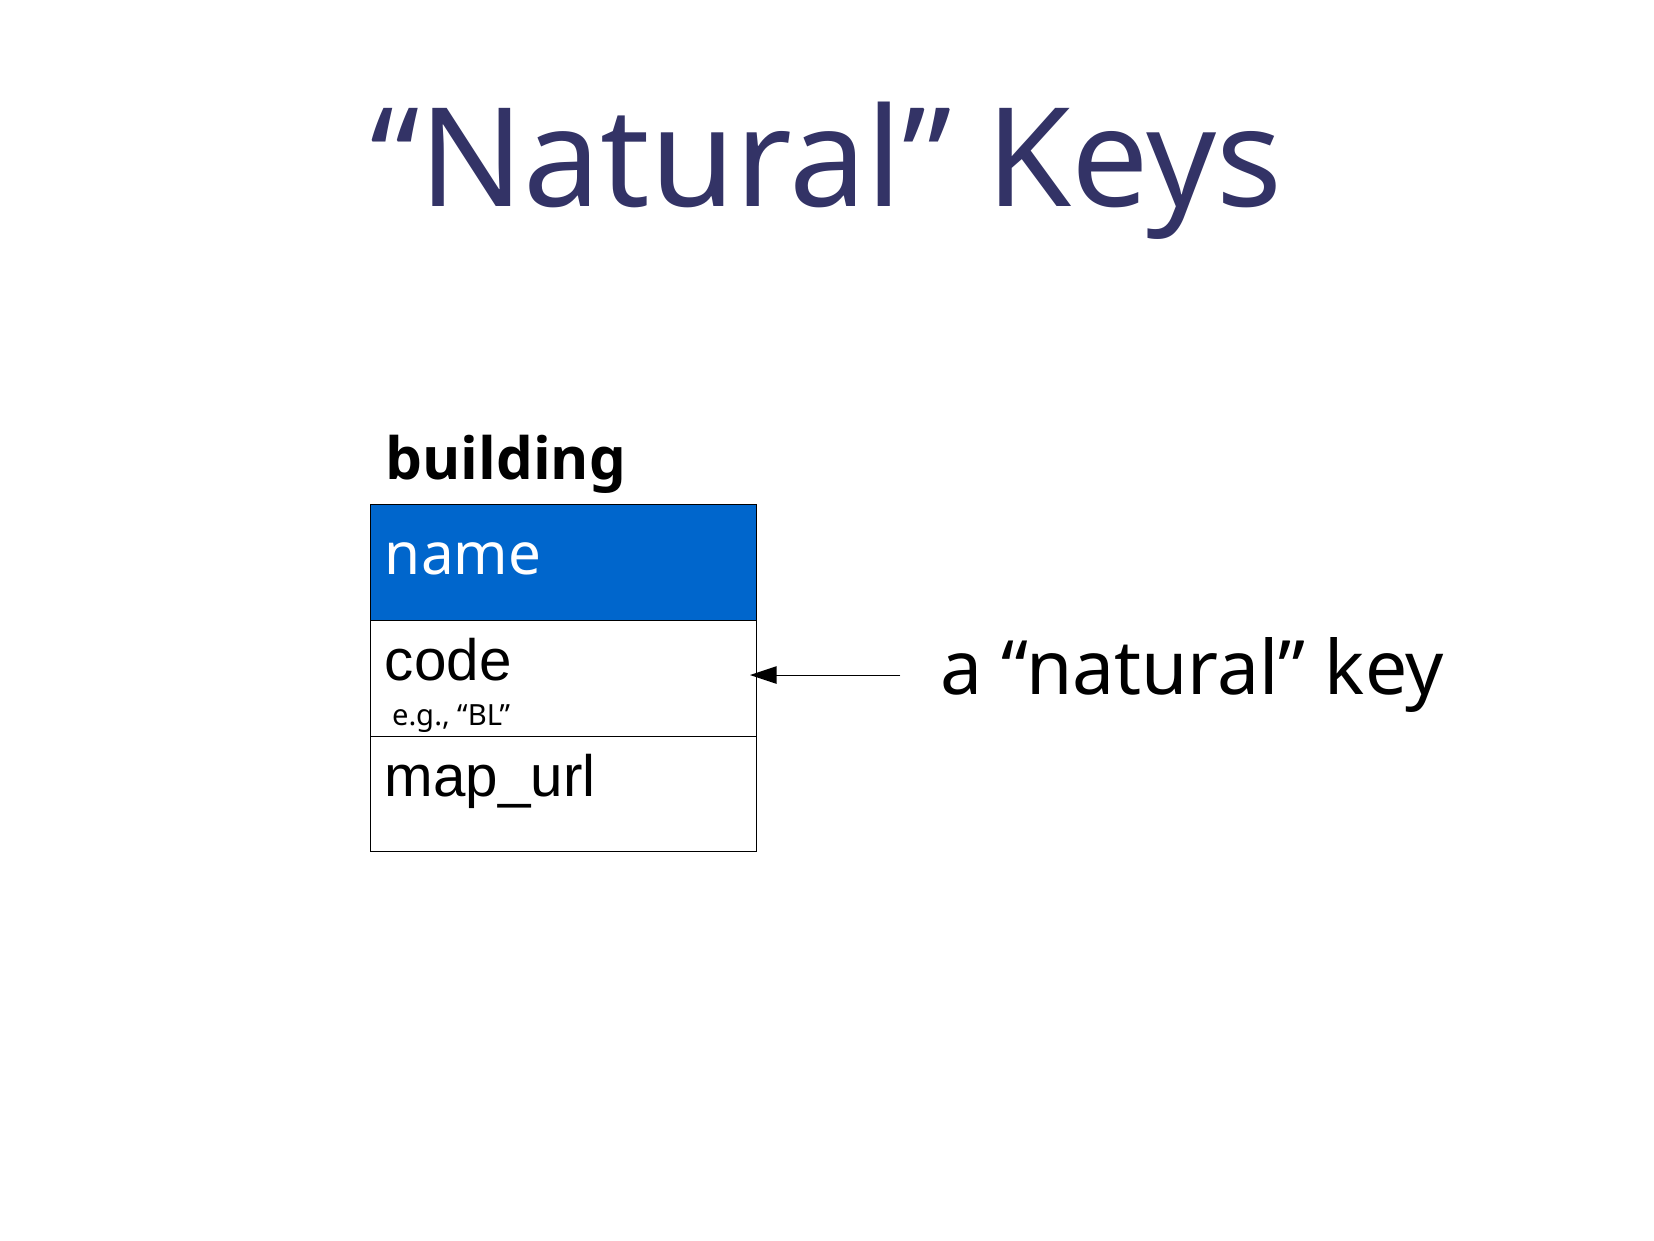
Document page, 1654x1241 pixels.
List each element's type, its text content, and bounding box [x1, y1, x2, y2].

table_cell code [371, 621, 756, 736]
table_cell map_url [371, 737, 756, 851]
text_box a “natural” key [925, 606, 1613, 713]
text_box building [371, 409, 947, 496]
text_box e.g., “BL” [377, 686, 753, 738]
table_header name [371, 505, 756, 620]
title “Natural” Keys [82, 56, 1571, 250]
